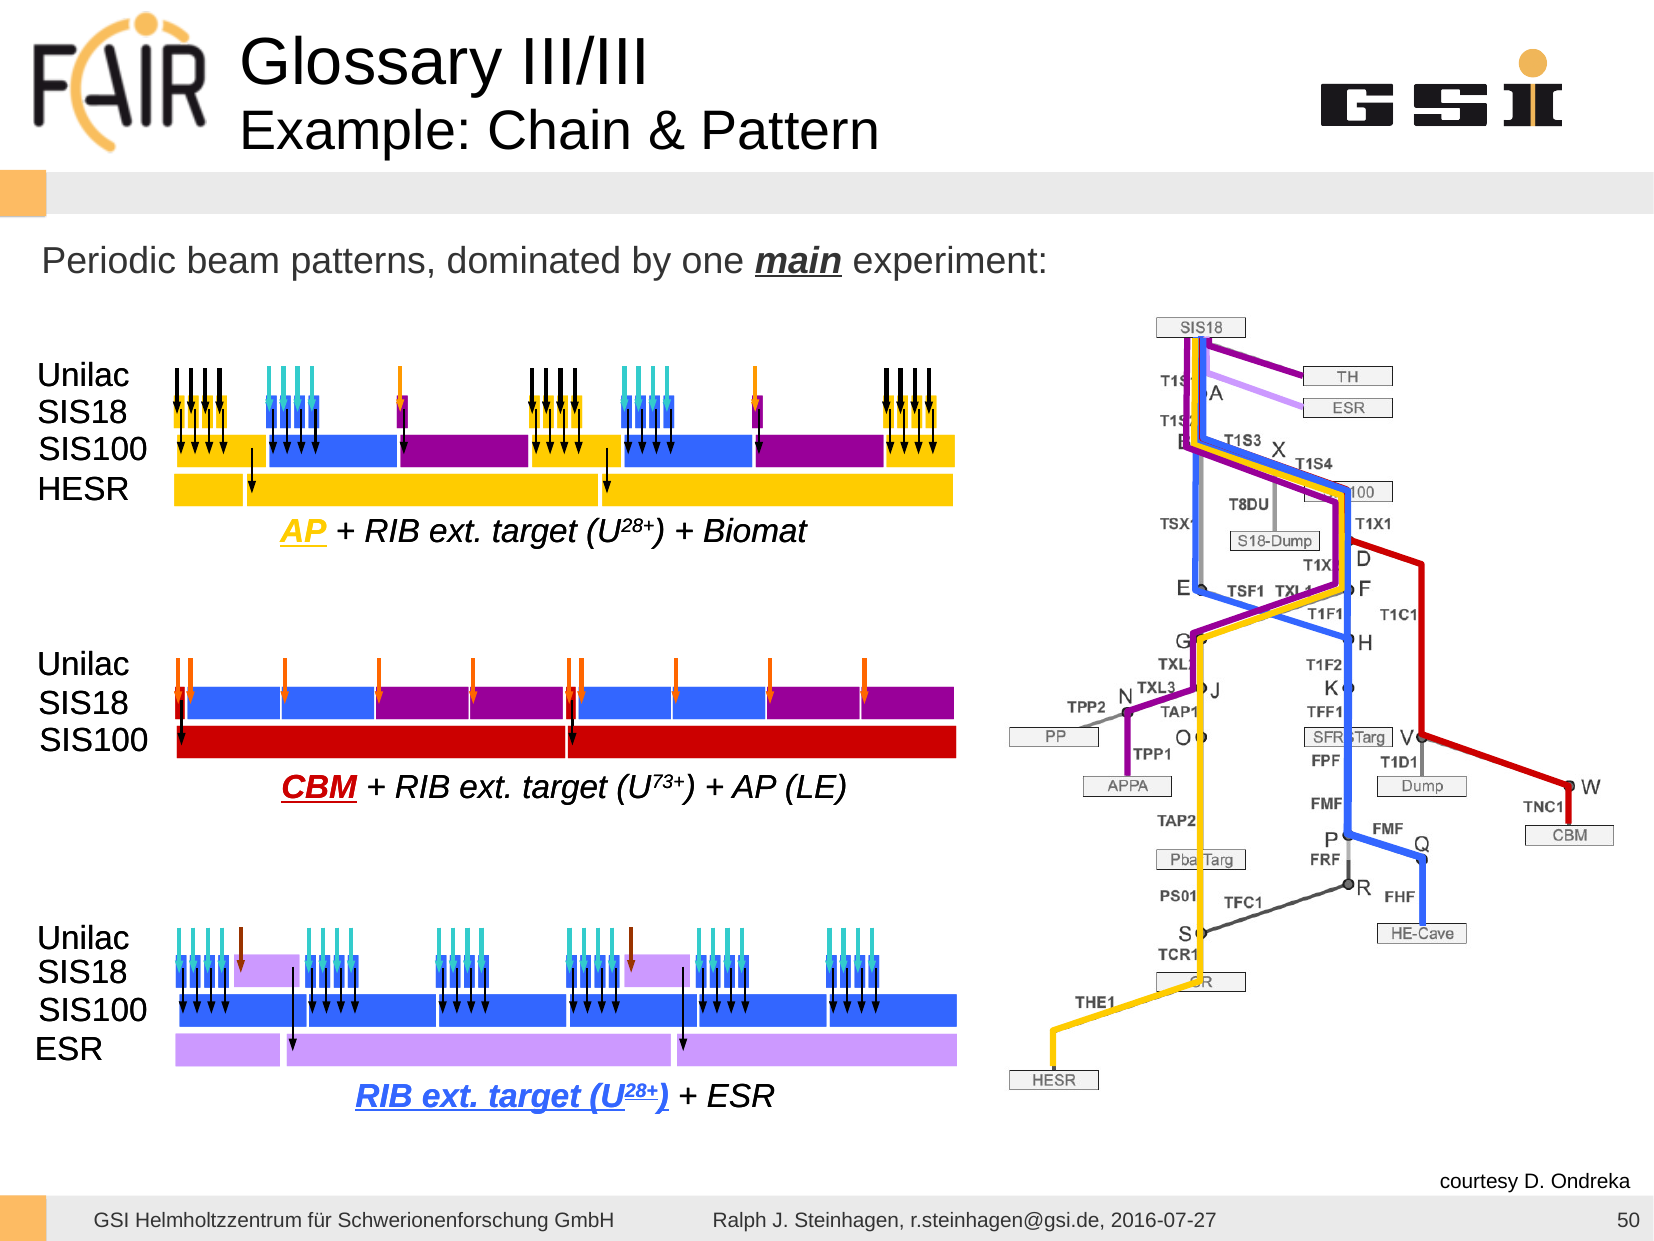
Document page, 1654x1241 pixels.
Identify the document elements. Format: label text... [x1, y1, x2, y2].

text_box [305, 966, 311, 988]
text_box [738, 966, 744, 988]
text_box [529, 395, 540, 429]
text_box [897, 407, 903, 429]
text_box [309, 994, 436, 1027]
text_box [204, 966, 210, 988]
text_box [470, 955, 475, 988]
text_box [173, 395, 185, 429]
text_box [376, 686, 469, 720]
text_box [889, 395, 894, 429]
text_box [752, 395, 763, 429]
text_box [308, 395, 320, 429]
text_box Unilac [37, 353, 131, 394]
text_box [709, 955, 721, 988]
text_box [730, 955, 735, 988]
text_box [621, 395, 632, 429]
text_box [286, 1033, 671, 1067]
text_box SIS100 [38, 987, 148, 1028]
text_box [210, 955, 215, 988]
text_box [187, 395, 199, 429]
text_box [571, 686, 576, 720]
text_box [767, 686, 860, 720]
text_box HESR [37, 466, 130, 507]
text_box [826, 967, 832, 988]
text_box [840, 966, 846, 988]
text_box [854, 955, 866, 988]
text_box [464, 967, 470, 988]
text_box [580, 966, 586, 988]
picture [971, 313, 1622, 1096]
text_box [925, 395, 937, 429]
text_box [832, 955, 837, 988]
text_box [478, 966, 484, 988]
text_box [724, 966, 730, 988]
text_box [470, 686, 563, 720]
text_box [234, 954, 300, 988]
text_box [269, 434, 397, 468]
text_box [311, 955, 316, 988]
text_box [829, 994, 957, 1027]
text_box [176, 725, 566, 759]
text_box [672, 686, 766, 720]
text_box [861, 686, 954, 720]
text_box [608, 955, 620, 988]
text_box Unilac [37, 642, 131, 683]
text_box [294, 395, 305, 429]
text_box SIS100 [39, 718, 149, 759]
text_box [179, 994, 292, 1027]
text_box [180, 686, 185, 720]
text_box Periodic beam patterns, dominated by one main experiment: [26, 228, 1635, 302]
text_box [883, 407, 889, 429]
text_box [567, 725, 957, 759]
text_box [222, 395, 227, 429]
text_box CBM + RIB ext. target (U73+) + AP (LE) [266, 765, 863, 806]
text_box [594, 955, 606, 988]
text_box [207, 395, 213, 429]
picture [33, 10, 207, 155]
text_box [202, 408, 208, 429]
text_box [649, 395, 660, 429]
text_box [266, 395, 277, 429]
text_box [543, 395, 554, 429]
text_box [333, 955, 345, 988]
text_box [247, 473, 598, 507]
text_box [886, 434, 955, 468]
text_box [570, 994, 682, 1027]
text_box [175, 955, 187, 988]
text_box [846, 955, 851, 988]
text_box [744, 955, 749, 988]
text_box [187, 686, 280, 720]
text_box [400, 434, 529, 468]
text_box [347, 955, 359, 988]
text_box [281, 686, 375, 720]
text_box SIS18 [38, 683, 130, 722]
text_box [224, 955, 229, 988]
text_box [218, 966, 224, 988]
text_box [635, 395, 646, 429]
text_box ESR [34, 1027, 104, 1068]
text_box [557, 407, 563, 429]
text_box [586, 955, 591, 988]
text_box courtesy D. Ondreka [1439, 1169, 1631, 1193]
text_box [578, 686, 671, 720]
text_box [189, 964, 196, 988]
text_box [755, 434, 884, 468]
picture [1319, 46, 1564, 129]
text_box [911, 395, 923, 429]
text_box [174, 473, 243, 507]
text_box [677, 1033, 957, 1067]
text_box [602, 473, 953, 507]
text_box [449, 955, 461, 988]
text_box [484, 955, 489, 988]
text_box [868, 955, 880, 988]
text_box [319, 966, 325, 988]
text_box [175, 698, 180, 720]
text_box RIB ext. target (U28+) + ESR [340, 1073, 791, 1114]
text_box [624, 954, 690, 988]
text_box Unilac [37, 916, 131, 957]
text_box SIS18 [37, 394, 129, 430]
text_box SIS18 [37, 957, 129, 991]
text_box [572, 955, 577, 988]
text_box [566, 698, 571, 720]
text_box [903, 395, 908, 429]
text_box [663, 395, 675, 429]
text_box [571, 395, 583, 429]
text_box [195, 955, 201, 988]
text_box [624, 434, 753, 468]
text_box [294, 994, 307, 1027]
text_box [695, 955, 707, 988]
text_box [699, 994, 827, 1027]
text_box [175, 1033, 280, 1067]
text_box [684, 994, 697, 1027]
title Glossary III/III Example: Chain & Pattern [239, 23, 1223, 162]
text_box [325, 955, 331, 988]
text_box [439, 994, 567, 1027]
text_box [216, 407, 222, 429]
text_box AP + RIB ext. target (U28+) + Biomat [265, 509, 822, 550]
text_box SIS100 [38, 427, 148, 468]
text_box [177, 434, 266, 468]
text_box [396, 395, 408, 429]
text_box [566, 966, 572, 988]
text_box [532, 434, 621, 468]
text_box [435, 955, 447, 988]
text_box [280, 395, 291, 429]
text_box [563, 395, 568, 429]
